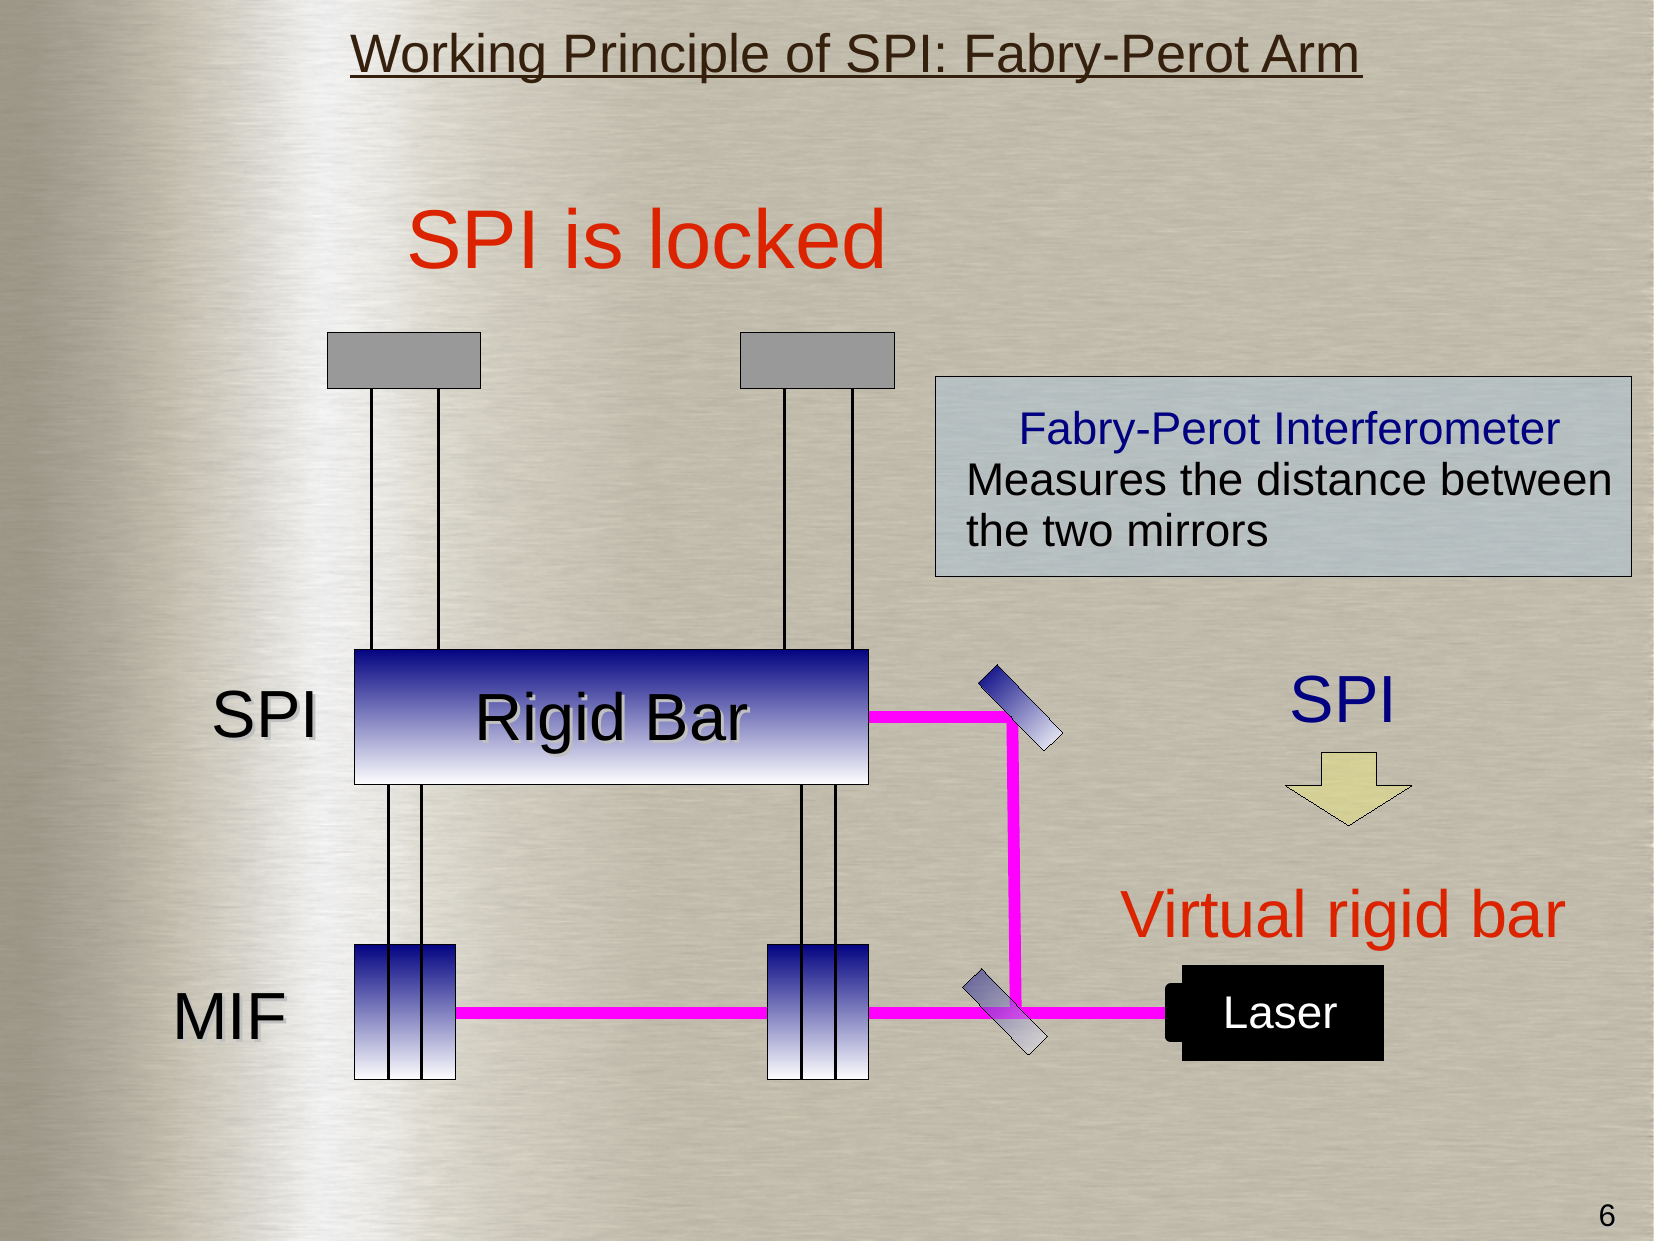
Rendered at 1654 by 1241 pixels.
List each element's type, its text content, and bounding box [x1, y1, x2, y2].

text_box SPI [196, 669, 334, 759]
text_box Rigid Bar [354, 649, 869, 785]
text_box [837, 944, 869, 1080]
picture [0, 0, 1654, 1241]
text_box SPI is locked [391, 185, 907, 294]
text_box [962, 968, 1048, 1055]
text_box Laser [1208, 979, 1365, 1054]
text_box [354, 944, 387, 1080]
text_box [740, 332, 895, 389]
text_box [327, 332, 481, 389]
text_box SPI Virtual rigid bar [1105, 654, 1584, 943]
text_box [423, 944, 456, 1080]
text_box Working Principle of SPI: Fabry-Perot Arm [335, 16, 1377, 92]
text_box [803, 944, 834, 1080]
text_box [1285, 752, 1412, 826]
text_box Fabry-Perot Interferometer Measures the distance between the two mirrors [951, 395, 1629, 564]
text_box [767, 944, 800, 1080]
text_box MIF [157, 971, 303, 1062]
text_box [1170, 965, 1384, 1061]
text_box [390, 944, 420, 1080]
text_box [978, 664, 1063, 751]
text_box [935, 376, 1632, 577]
